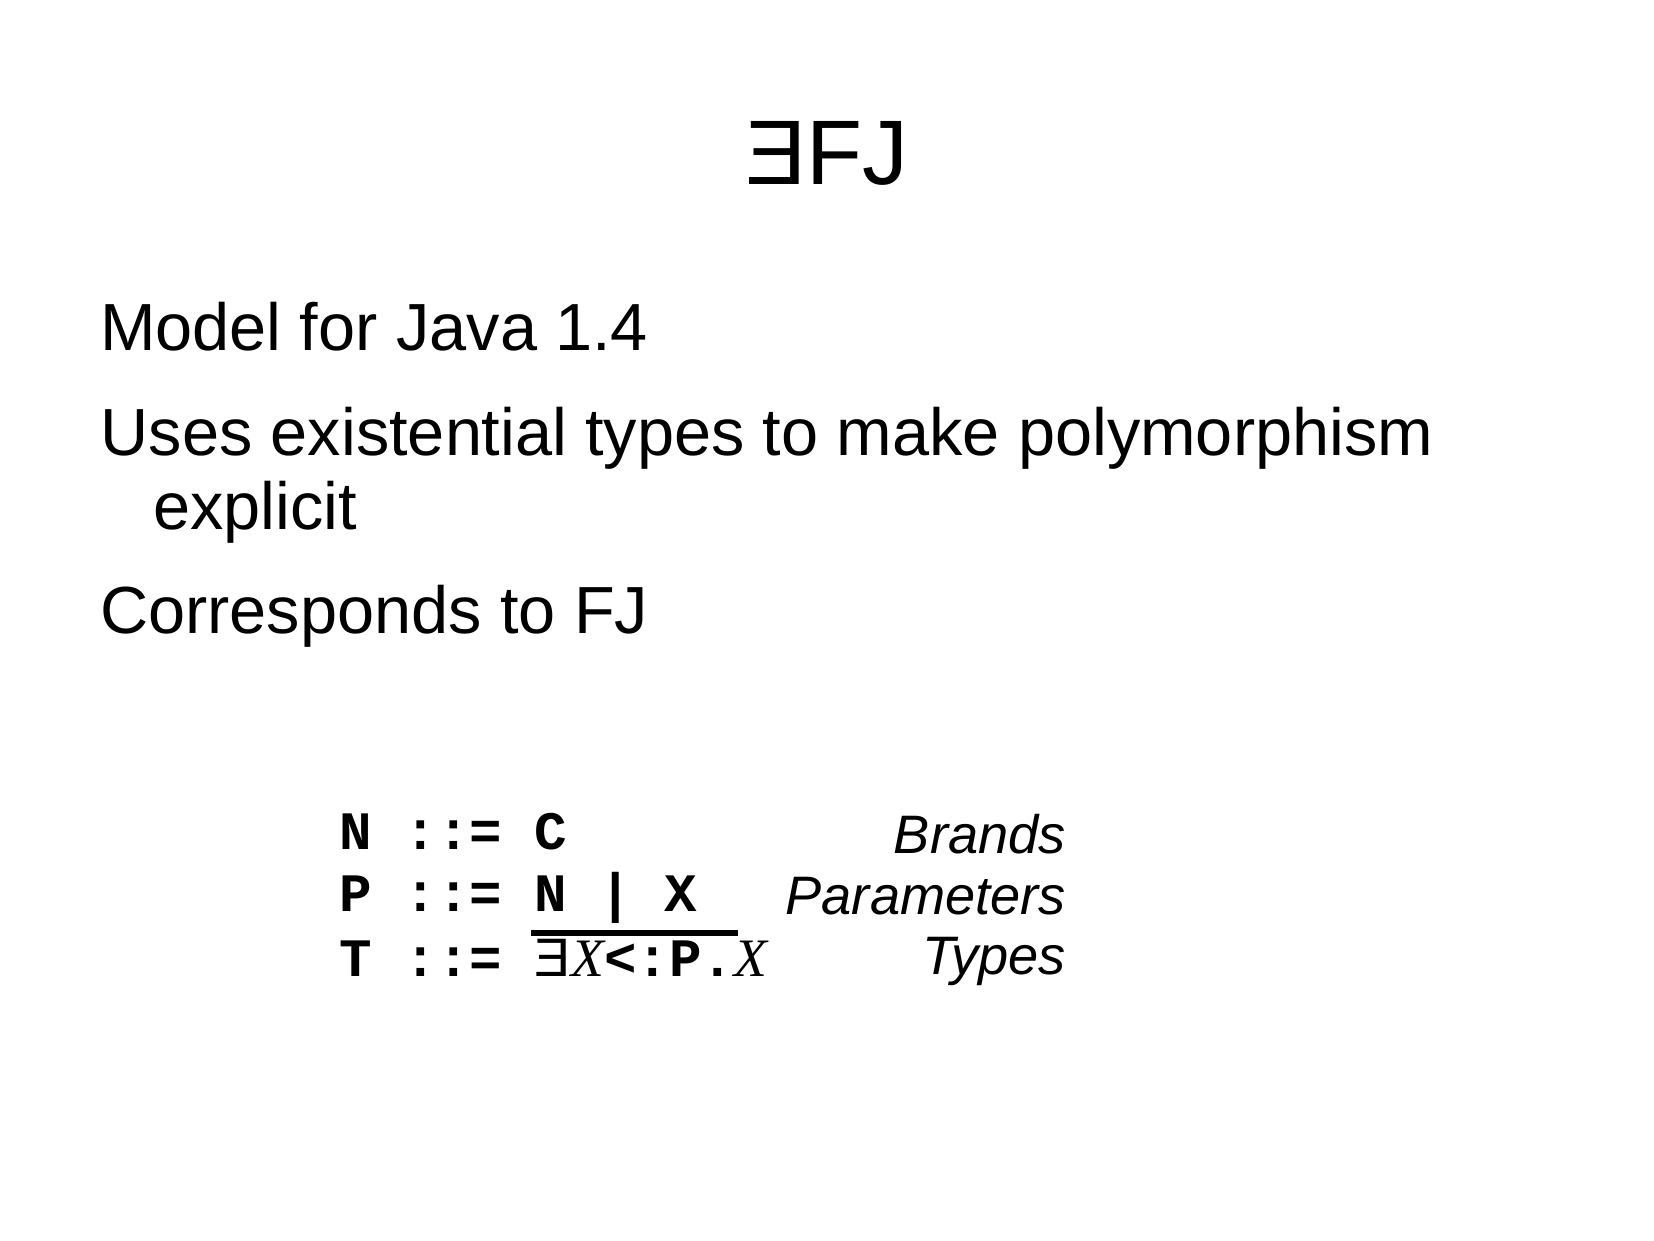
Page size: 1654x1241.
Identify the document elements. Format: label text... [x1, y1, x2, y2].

text_box Brands Parameters Types [770, 797, 1081, 993]
title ƎFJ [82, 56, 1571, 250]
list Model for Java 1.4 Uses existential types to make polymorphism explicit Corresponds to FJ [82, 290, 1571, 1094]
text_box N ::= C P ::= N | X T ::= ƎX<:P.X [324, 797, 783, 1001]
